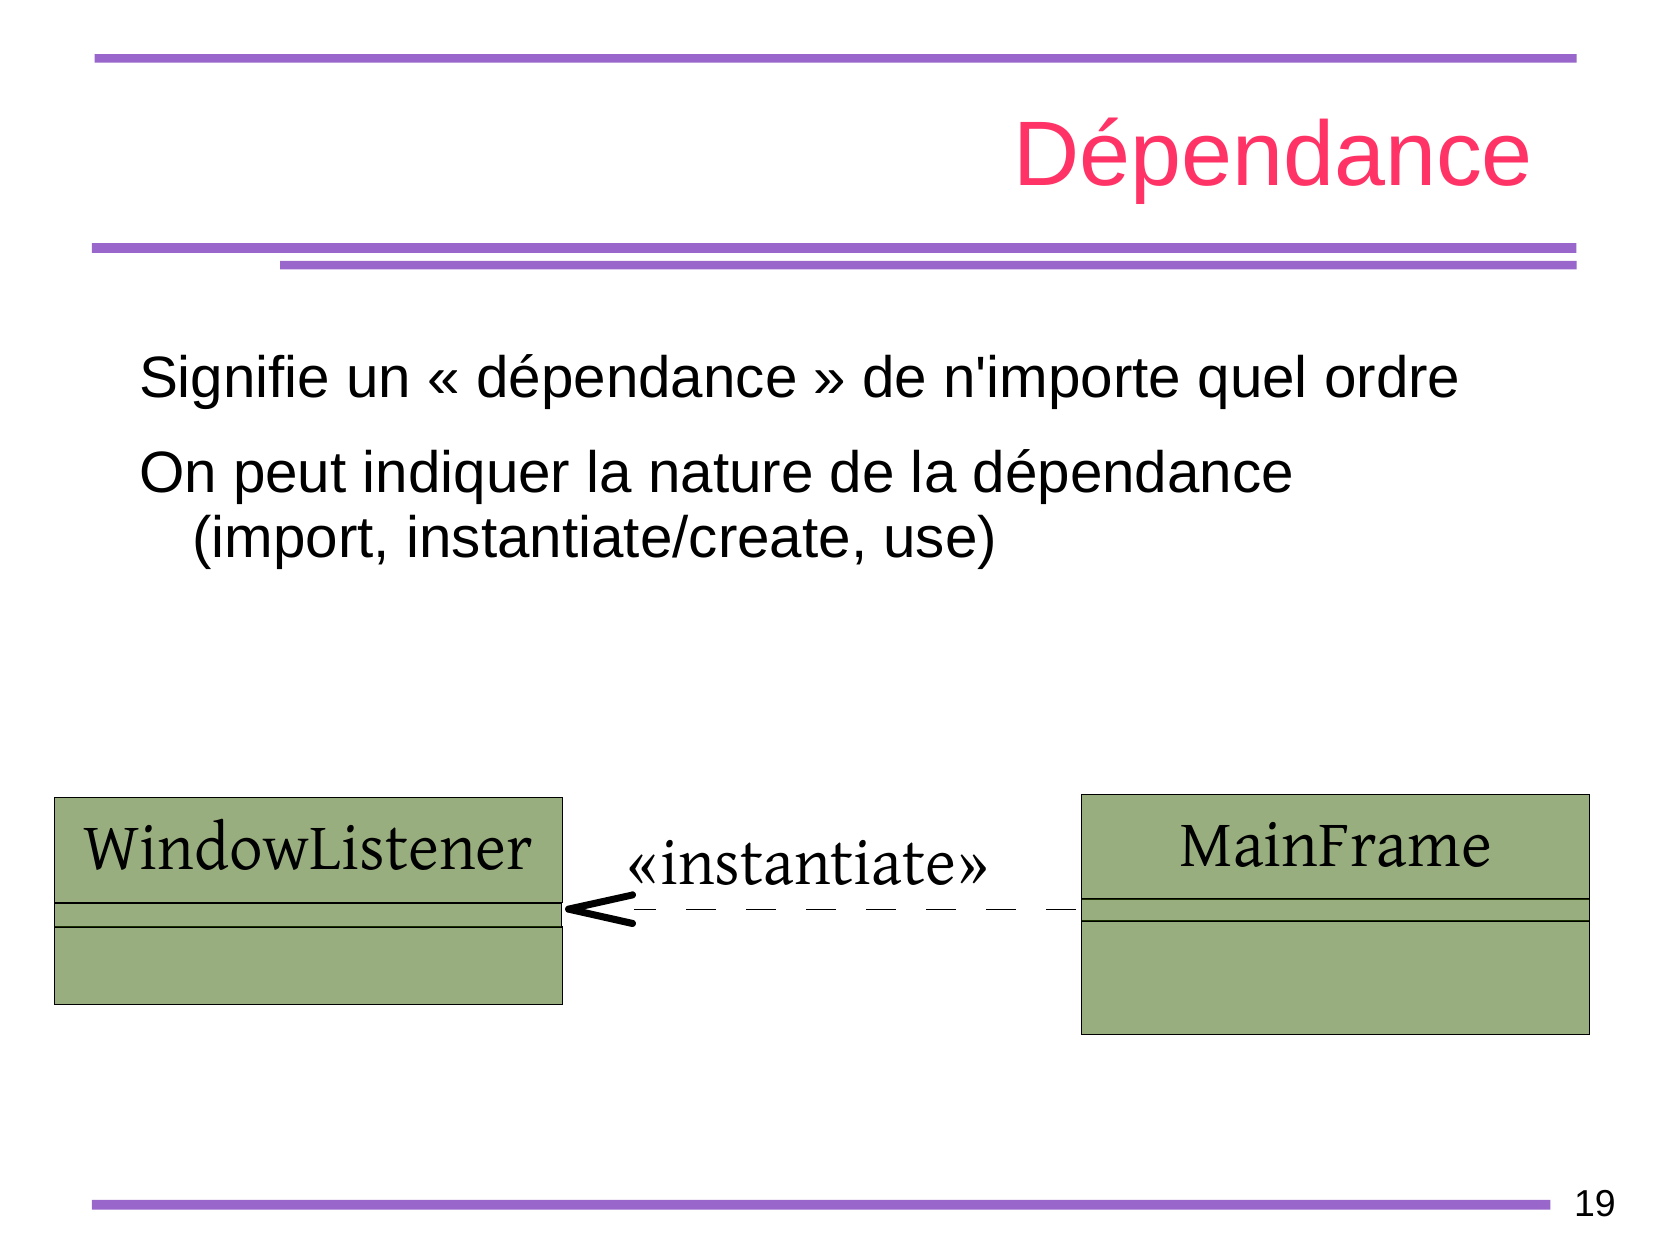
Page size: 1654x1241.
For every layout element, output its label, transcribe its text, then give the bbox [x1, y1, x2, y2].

list Signifie un « dépendance » de n'importe quel ordre On peut indiquer la nature de la dépendance (import, instantiate/create, use) [121, 344, 1534, 738]
text_box «instantiate» [627, 827, 1067, 906]
text_box MainFrame [1081, 794, 1590, 898]
text_box [54, 903, 563, 1005]
text_box WindowListener [54, 797, 563, 903]
text_box [1081, 898, 1590, 1035]
title Dépendance [121, 49, 1534, 257]
